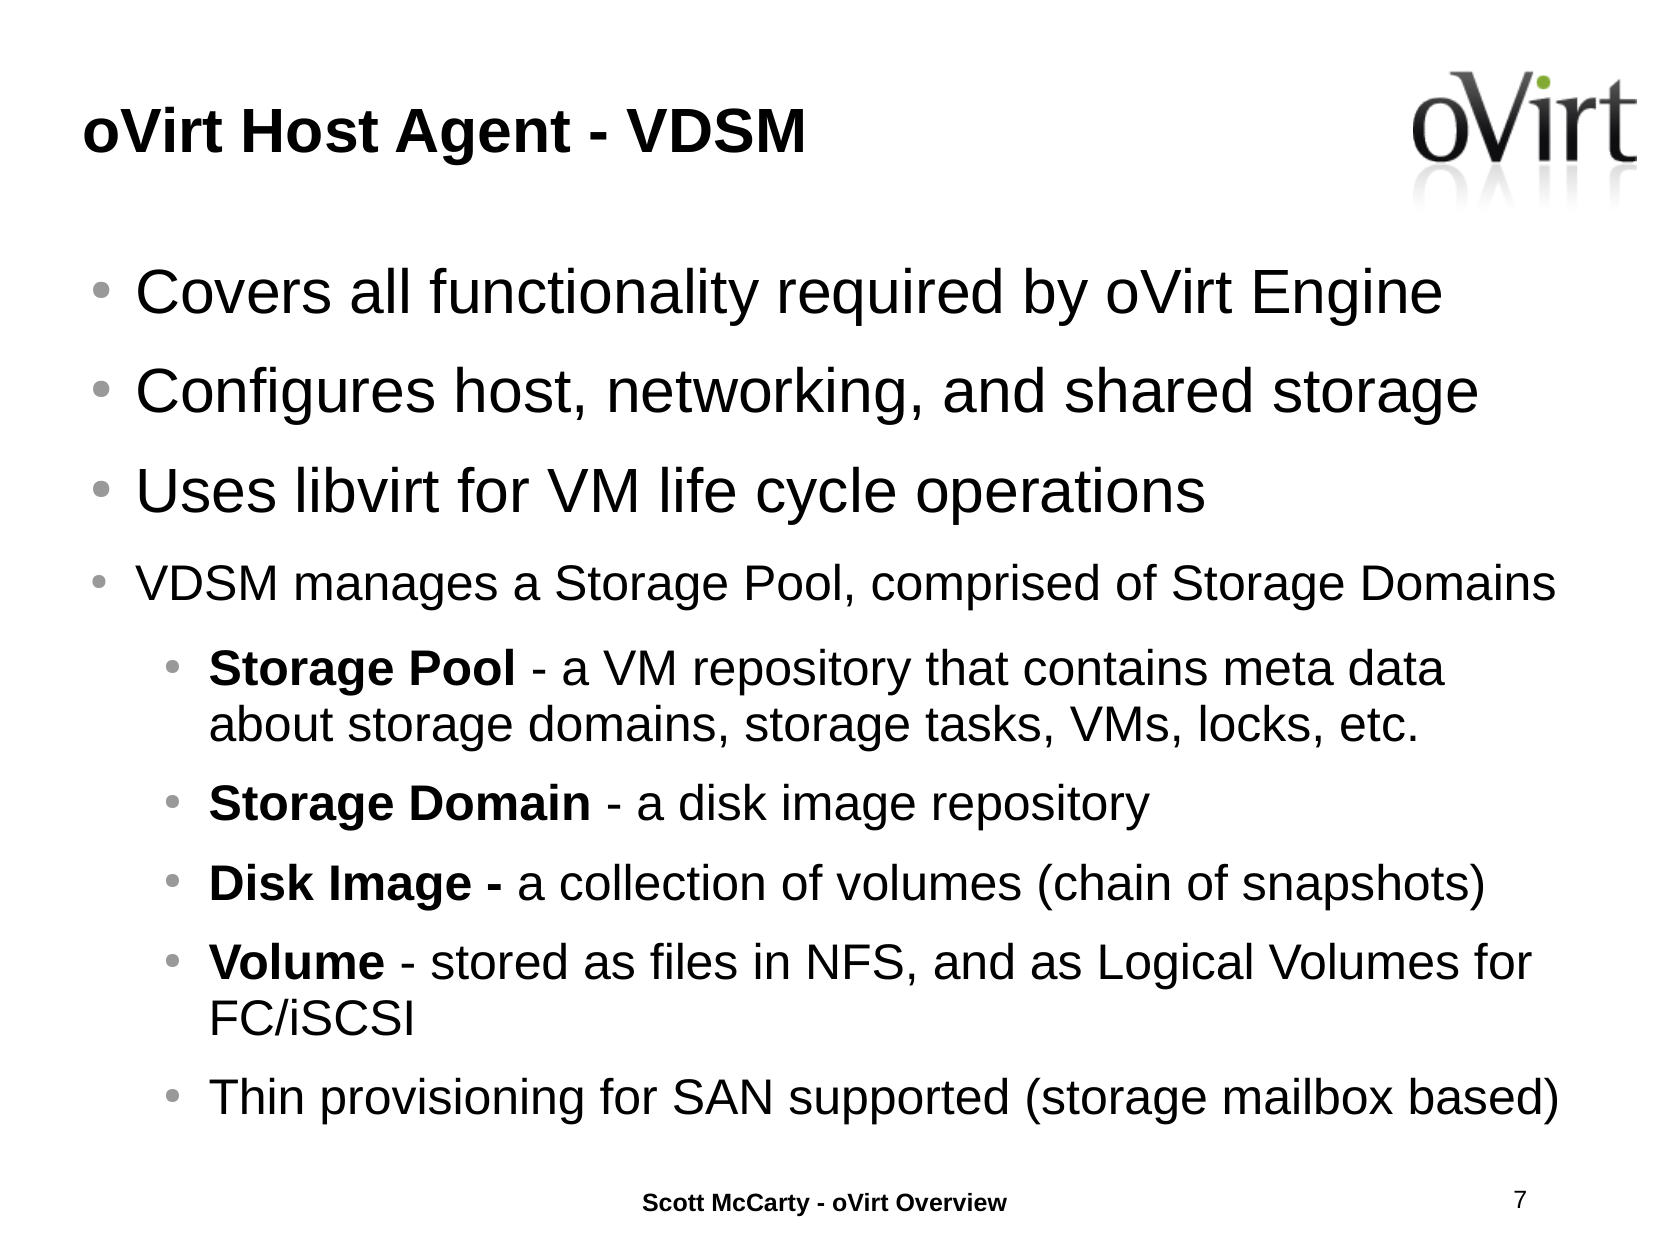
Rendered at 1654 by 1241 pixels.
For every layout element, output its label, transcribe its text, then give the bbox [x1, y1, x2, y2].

picture [1571, 63, 1637, 212]
title oVirt Host Agent - VDSM [82, 37, 1571, 226]
list Covers all functionality required by oVirt Engine Configures host, networking, and shared storage Uses libvirt for VM life cycle operations VDSM manages a Storage Pool, comprised of Storage Domains Storage Pool - a VM repository that contains meta data about storage domains, storage tasks, VMs, locks, etc. Storage Domain - a disk image repository Disk Image - a collection of volumes (chain of snapshots) Volume - stored as files in NFS, and as Logical Volumes for FC/iSCSI Thin provisioning for SAN supported (storage mailbox based) [75, 257, 1564, 1126]
